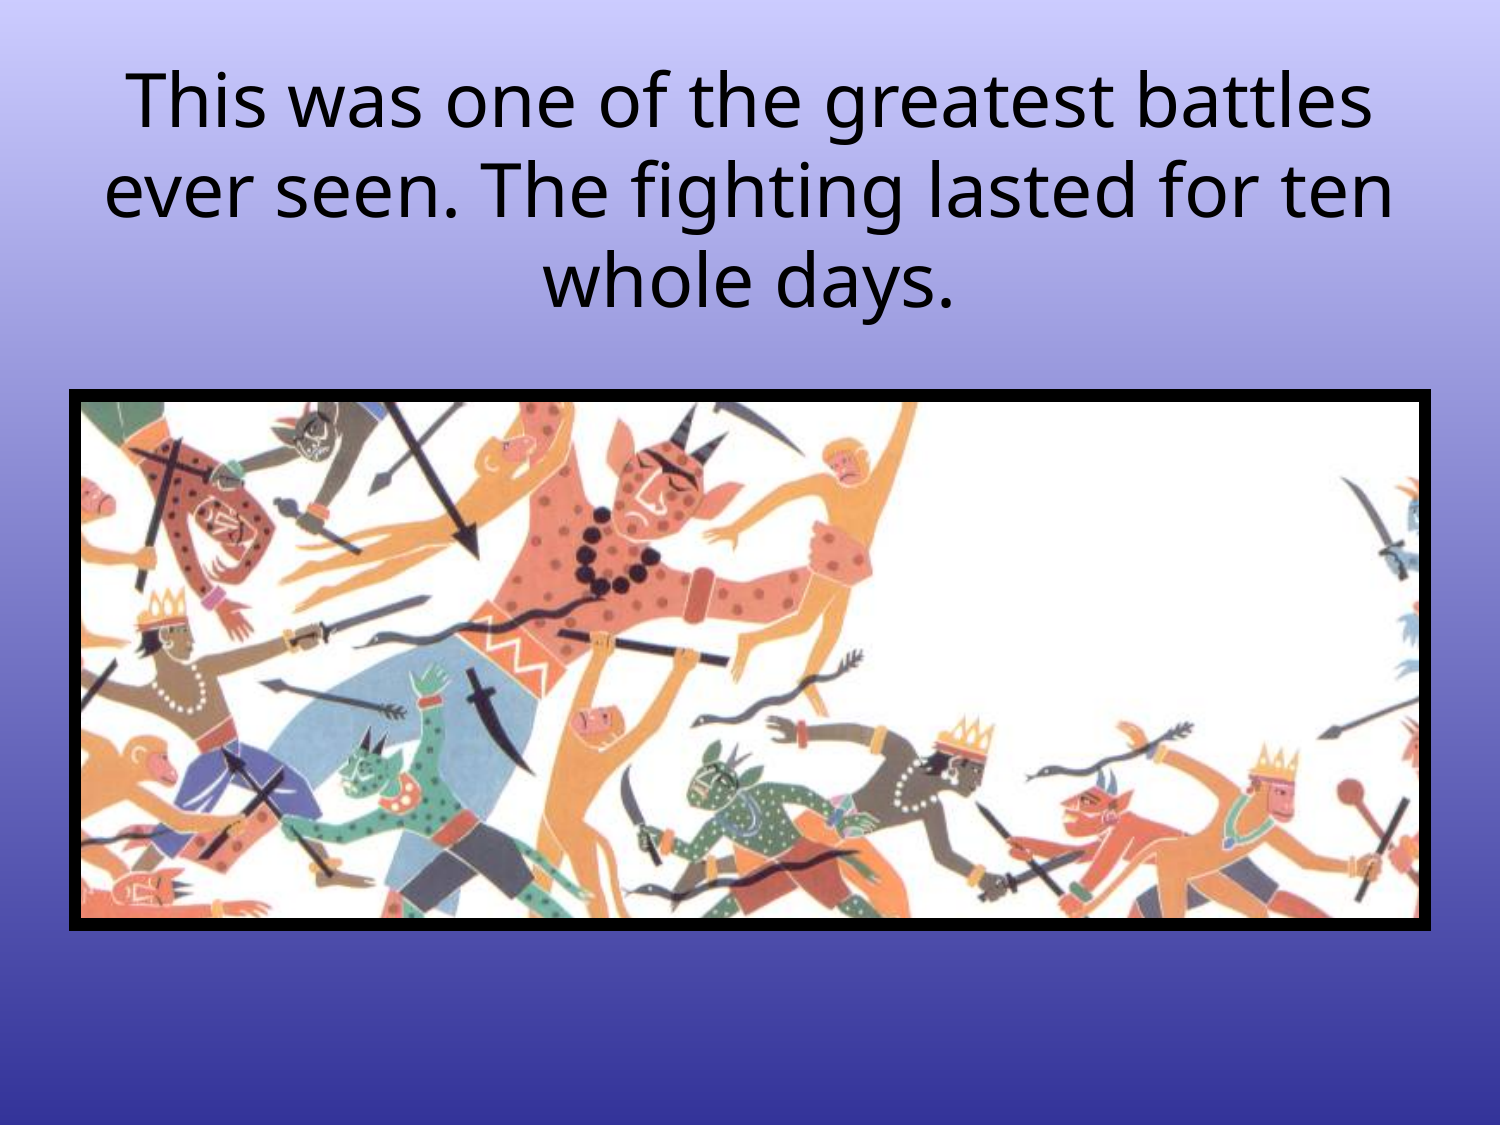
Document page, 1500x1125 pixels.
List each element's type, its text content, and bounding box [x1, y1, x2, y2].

text_box This was one of the greatest battles ever seen. The fighting lasted for ten whole days. [75, 45, 1426, 282]
text_box [75, 395, 1426, 925]
